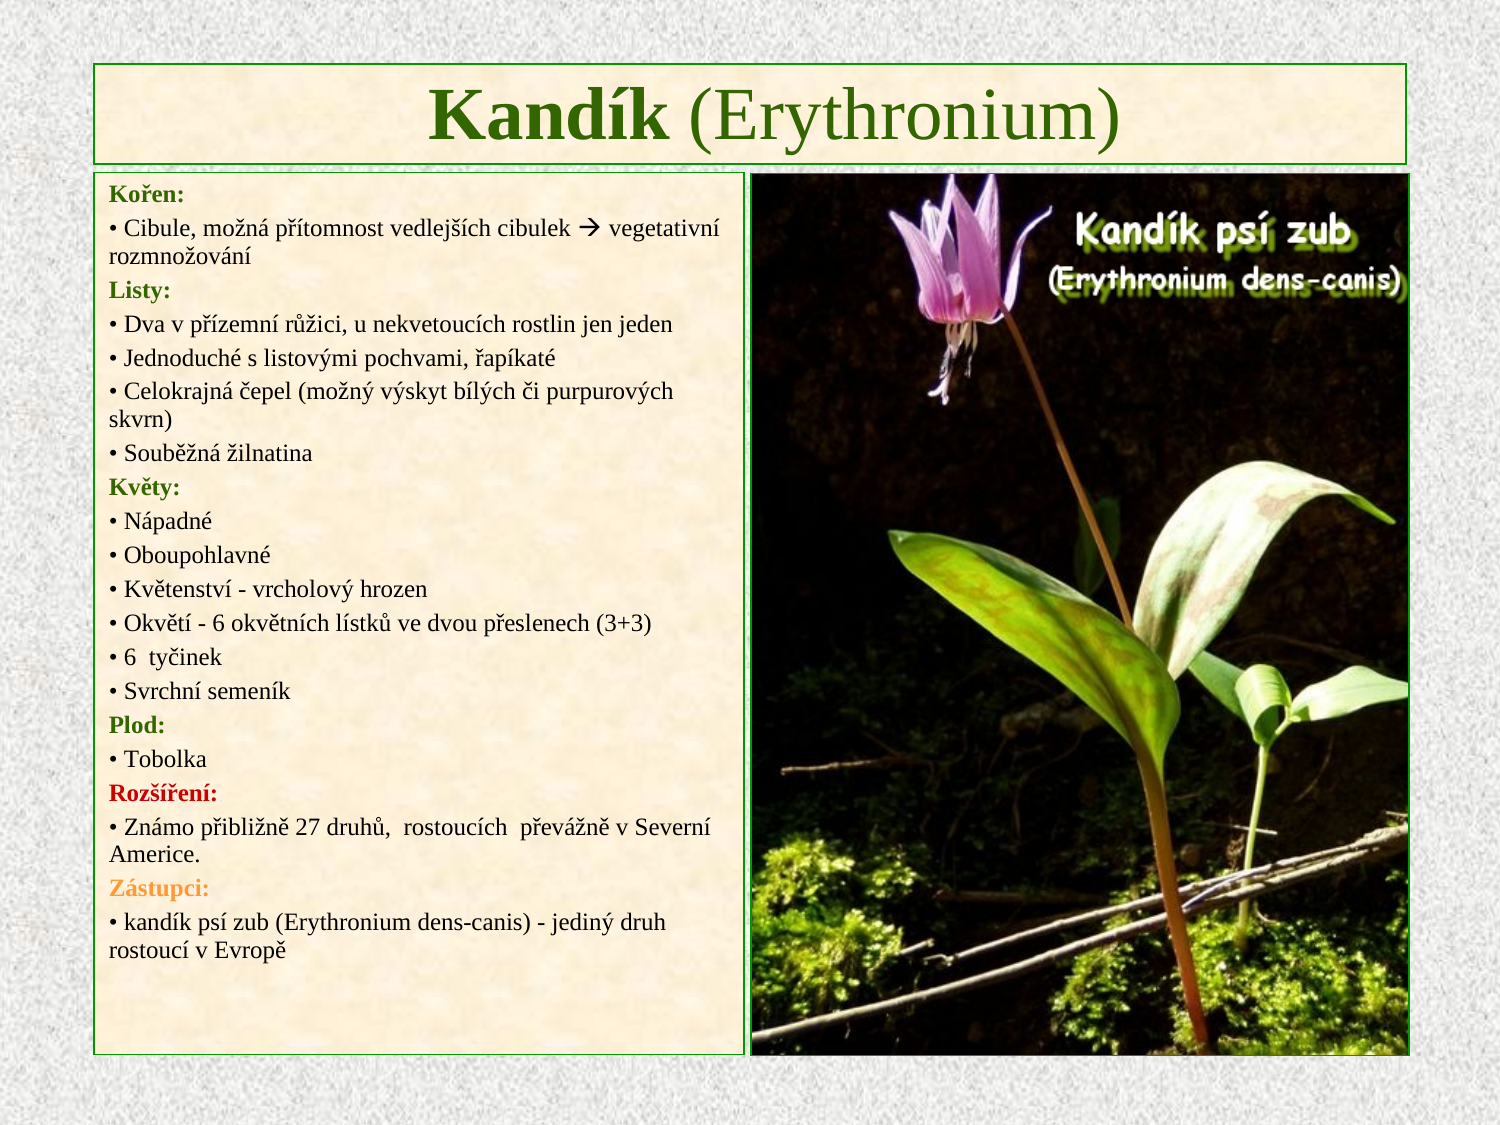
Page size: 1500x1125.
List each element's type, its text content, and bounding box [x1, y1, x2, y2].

text_box Kořen: Cibule, možná přítomnost vedlejších cibulek  vegetativní rozmnožování Listy: Dva v přízemní růžici, u nekvetoucích rostlin jen jeden Jednoduché s listovými pochvami, řapíkaté Celokrajná čepel (možný výskyt bílých či purpurových skvrn) Souběžná žilnatina Květy: Nápadné Oboupohlavné Květenství - vrcholový hrozen Okvětí - 6 okvětních lístků ve dvou přeslenech (3+3) 6 tyčinek Svrchní semeník Plod: Tobolka Rozšíření: Známo přibližně 27 druhů, rostoucích převážně v Severní Americe. Zástupci: kandík psí zub (Erythronium dens-canis) - jediný druh rostoucí v Evropě [93, 172, 744, 1055]
title Kandík (Erythronium) [93, 64, 1407, 165]
picture [0, 0, 1500, 1125]
